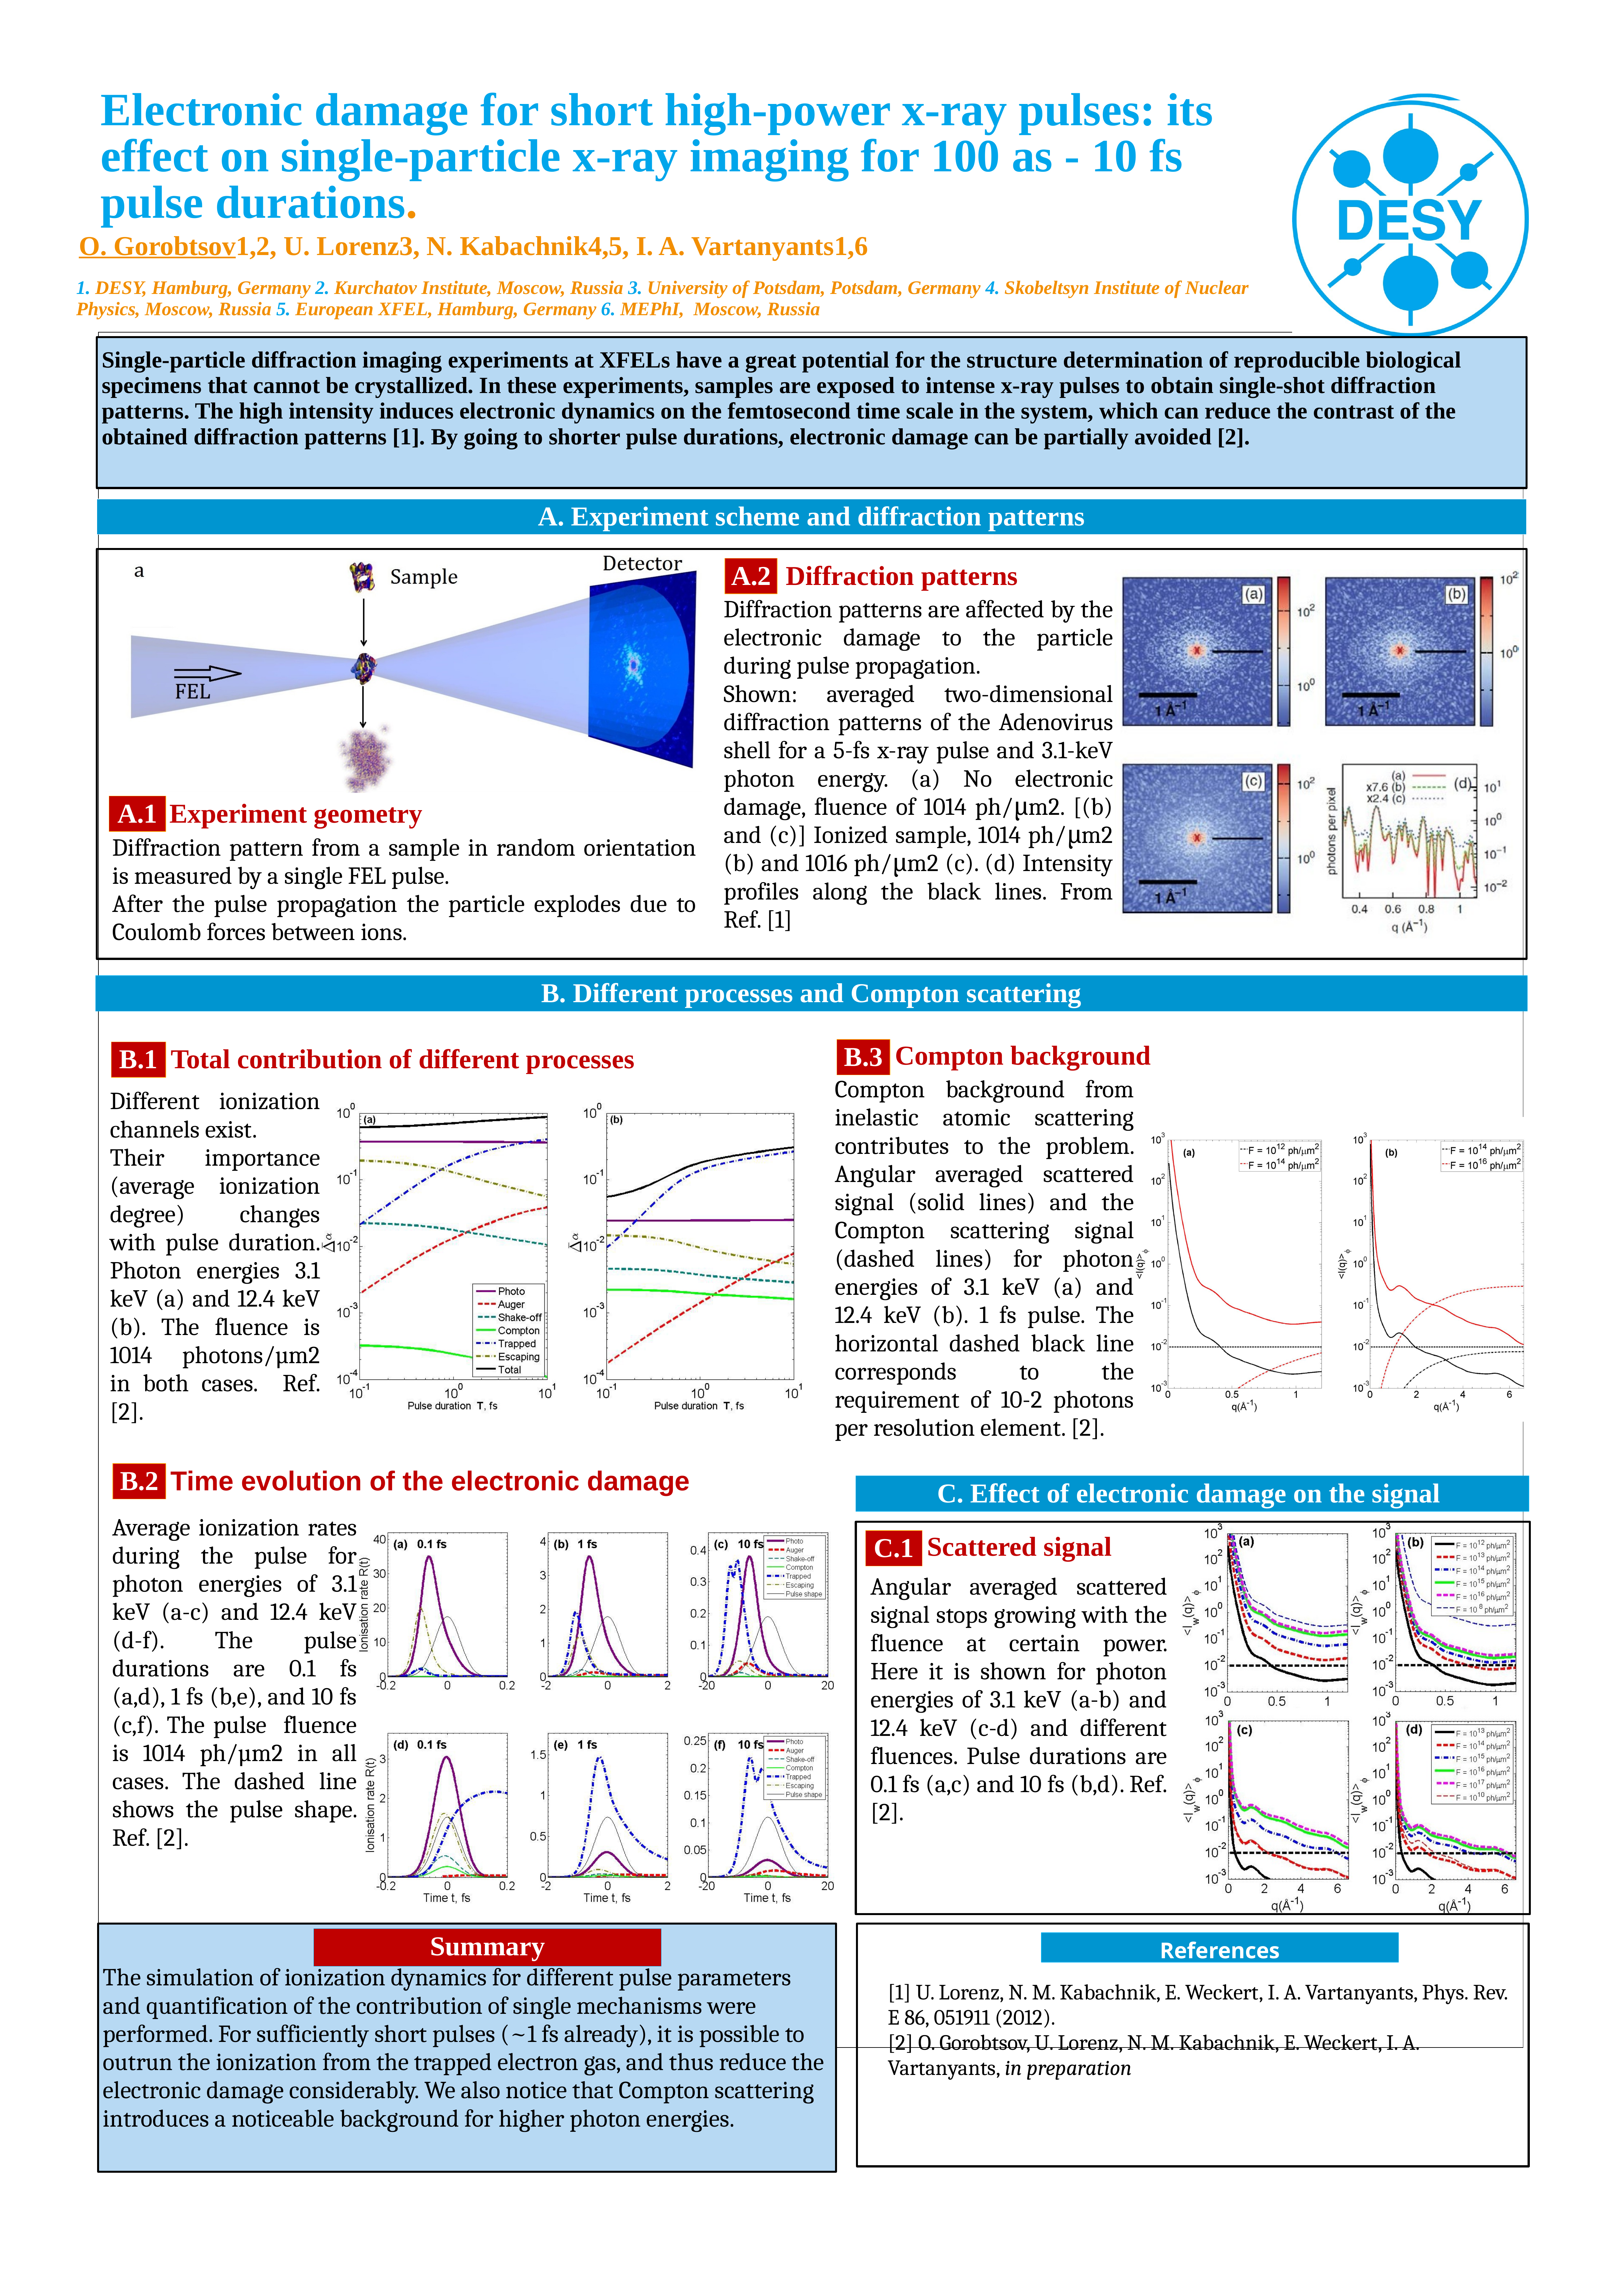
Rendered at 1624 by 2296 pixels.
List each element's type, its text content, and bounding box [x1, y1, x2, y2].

text_box B. Different processes and Compton scattering [95, 976, 1528, 1011]
picture [1139, 1117, 1567, 1422]
picture [105, 553, 702, 793]
text_box A.2 [725, 558, 778, 594]
text_box O. Gorobtsov1,2, U. Lorenz3, N. Kabachnik4,5, I. A. Vartanyants1,6 [85, 238, 94, 254]
text_box Electronic damage for short high-power x-ray pulses: its effect on single-particle x-ray imaging for 100 as - 10 fs pulse durations. [95, 86, 1300, 243]
text_box Time evolution of the electronic damage [166, 1463, 771, 1501]
text_box Angular averaged scattered signal stops growing with the fluence at certain power. Here it is shown for photon energies of 3.1 keV (a-b) and 12.4 keV (c-d) and different fluences. Pulse durations are 0.1 fs (a,c) and 10 fs (b,d). Ref. [2]. [865, 1570, 1172, 1843]
text_box Scattered signal [922, 1529, 1151, 1568]
text_box The simulation of ionization dynamics for different pulse parameters and quantification of the contribution of single mechanisms were performed. For sufficiently short pulses (~1 fs already), it is possible to outrun the ionization from the trapped electron gas, and thus reduce the electronic damage considerably. We also notice that Compton scattering introduces a noticeable background for higher photon energies. [98, 1961, 830, 2174]
text_box Experiment geometry [164, 796, 467, 834]
text_box A. Experiment scheme and diffraction patterns [97, 499, 1527, 535]
picture [1296, 105, 1525, 333]
text_box Summary [314, 1928, 661, 1961]
text_box [97, 337, 1527, 488]
text_box Diffraction patterns are affected by the electronic damage to the particle during pulse propagation. Shown: averaged two-dimensional diffraction patterns of the Adenovirus shell for a 5-fs x-ray pulse and 3.1-keV photon energy. (a) No electronic damage, fluence of 1014 ph/μm2. [(b) and (c)] Ionized sample, 1014 ph/μm2 (b) and 1016 ph/μm2 (c). (d) Intensity profiles along the black lines. From Ref. [1] [719, 593, 1119, 955]
text_box B.2. [127, 1481, 133, 1489]
picture [1292, 224, 1529, 337]
picture [313, 1501, 884, 1924]
text_box Compton background [890, 1038, 1189, 1076]
text_box Diffraction pattern from a sample in random orientation is measured by a single FEL pulse. After the pulse propagation the particle explodes due to Coulomb forces between ions. [107, 831, 702, 955]
text_box C. Effect of electronic damage on the signal [856, 1476, 1529, 1512]
text_box Diffraction patterns [781, 558, 1083, 596]
text_box O. Gorobtsov1,2, U. Lorenz3, N. Kabachnik4,5, I. A. Vartanyants1,6 [74, 231, 1292, 304]
text_box B.2. [112, 1476, 166, 1499]
text_box Single-particle diffraction imaging experiments at XFELs have a great potential for the structure determination of reproducible biological specimens that cannot be crystallized. In these experiments, samples are exposed to intense x-ray pulses to obtain single-shot diffraction patterns. The high intensity induces electronic dynamics on the femtosecond time scale in the system, which can reduce the contrast of the obtained diffraction patterns [1]. By going to shorter pulse durations, electronic damage can be partially avoided [2]. [97, 344, 1522, 490]
picture [1115, 569, 1519, 939]
text_box 1. DESY, Hamburg, Germany 2. Kurchatov Institute, Moscow, Russia 3. University of Potsdam, Potsdam, Germany 4. Skobeltsyn Institute of Nuclear Physics, Moscow, Russia 5. European XFEL, Hamburg, Germany 6. MEPhI, Moscow, Russia [71, 275, 1276, 341]
picture [1181, 1523, 1519, 1913]
text_box B.2. [127, 1476, 132, 1480]
text_box References [1041, 1932, 1399, 1962]
text_box A.1 [109, 796, 166, 832]
text_box C.1 [865, 1531, 922, 1566]
text_box Compton background from inelastic atomic scattering contributes to the problem. Angular averaged scattered signal (solid lines) and the Compton scattering signal (dashed lines) for photon energies of 3.1 keV (a) and 12.4 keV (b). 1 fs pulse. The horizontal dashed black line corresponds to the requirement of 10-2 photons per resolution element. [2]. [830, 1073, 1139, 1494]
picture [325, 1088, 830, 1415]
text_box Different ionization channels exist. Their importance (average ionization degree) changes with pulse duration. Photon energies 3.1 keV (a) and 12.4 keV (b). The fluence is 1014 photons/µm2 in both cases. Ref. [2]. [105, 1085, 325, 1476]
text_box Average ionization rates during the pulse for photon energies of 3.1 keV (a-c) and 12.4 keV (d-f). The pulse durations are 0.1 fs (a,d), 1 fs (b,e), and 10 fs (c,f). The pulse fluence is 1014 ph/µm2 in all cases. The dashed line shows the pulse shape. Ref. [2]. [107, 1511, 362, 1873]
picture [857, 1523, 884, 1913]
picture [1292, 100, 1406, 214]
text_box B.3 [837, 1039, 890, 1075]
text_box [98, 1924, 836, 2172]
picture [1416, 100, 1529, 212]
text_box Total contribution of different processes [166, 1042, 798, 1080]
text_box B.1 [111, 1042, 166, 1077]
text_box [1] U. Lorenz, N. M. Kabachnik, E. Weckert, I. A. Vartanyants, Phys. Rev. E 86, 051911 (2012). [2] O. Gorobtsov, U. Lorenz, N. M. Kabachnik, E. Weckert, I. A. Vartanyants, in preparation [883, 1978, 1519, 2088]
